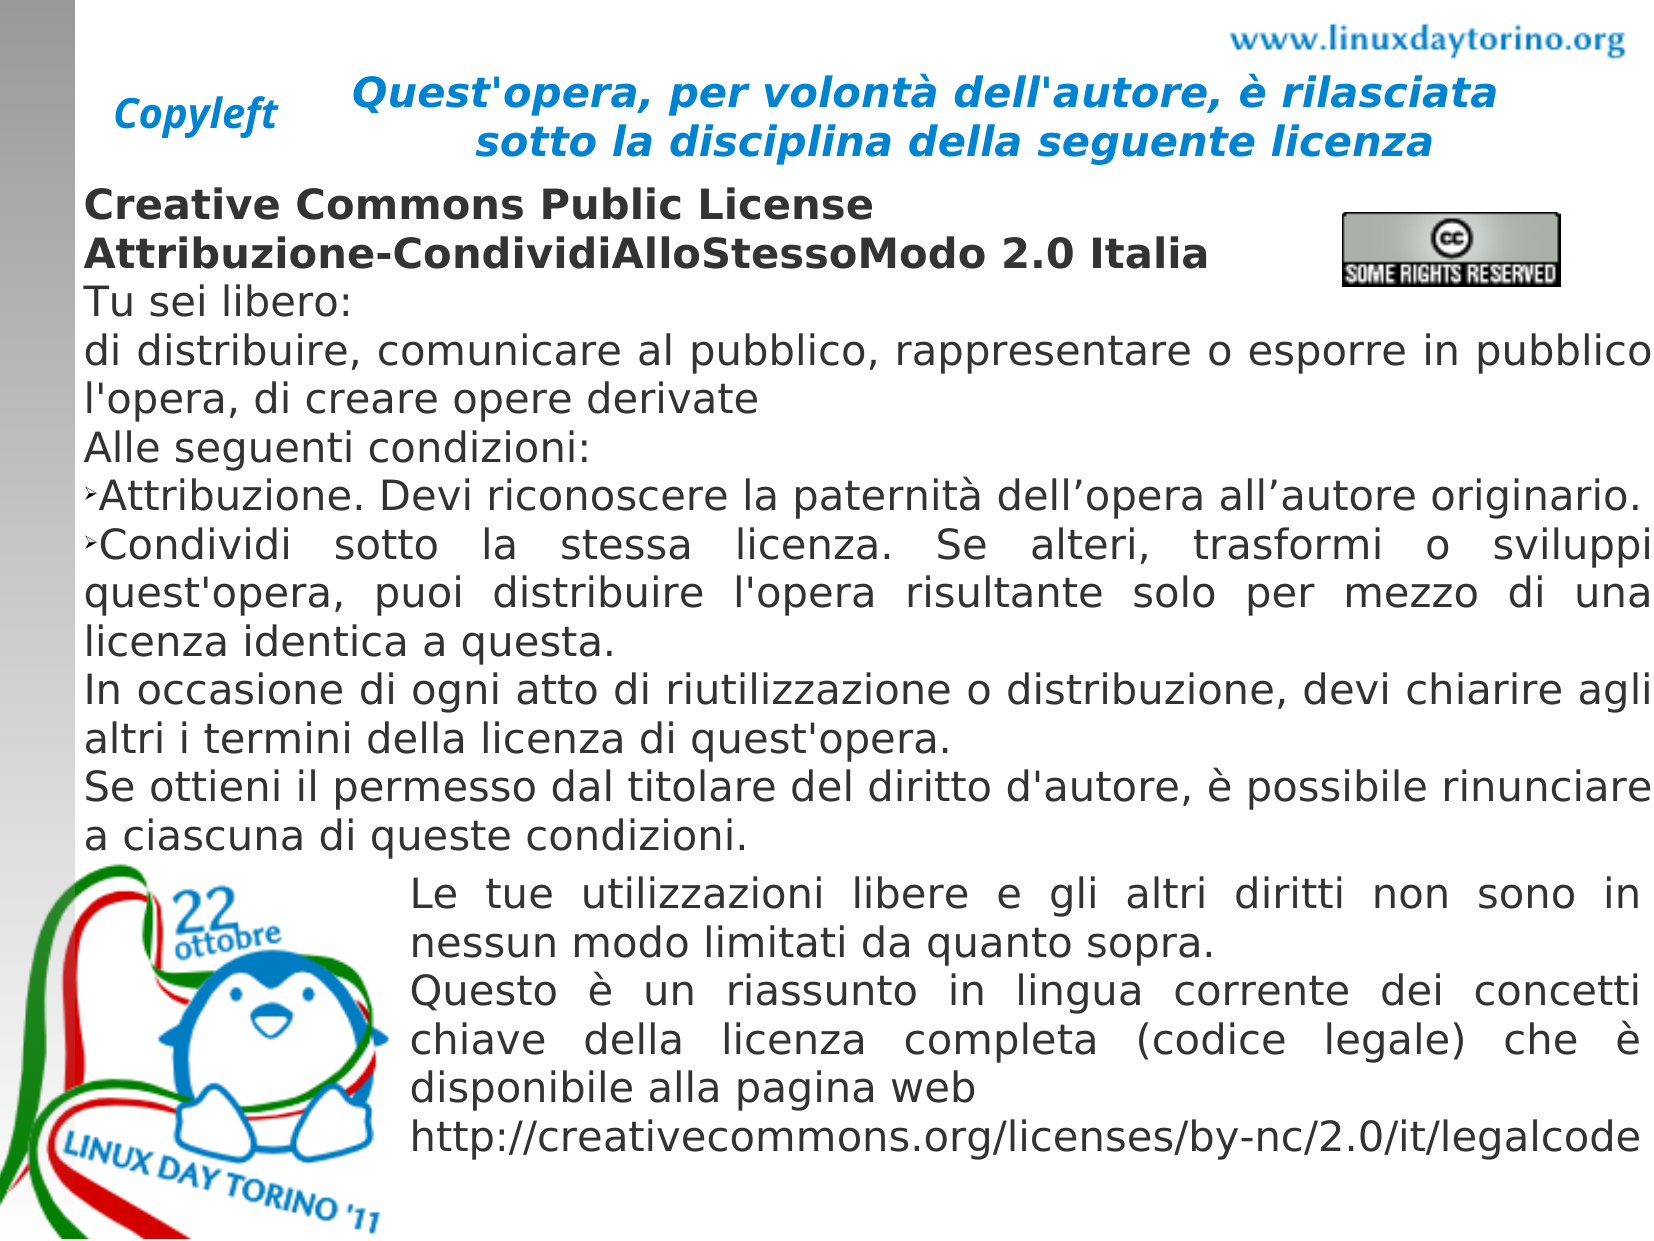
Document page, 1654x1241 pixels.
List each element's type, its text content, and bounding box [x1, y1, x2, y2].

picture [0, 0, 1654, 1241]
picture [1342, 212, 1561, 287]
text_box Creative Commons Public License Attribuzione-CondividiAlloStessoModo 2.0 Italia Tu sei libero: di distribuire, comunicare al pubblico, rappresentare o esporre in pubblico l'opera, di creare opere derivate Alle seguenti condizioni: Attribuzione. Devi riconoscere la paternità dell’opera all’autore originario. Condividi sotto la stessa licenza. Se alteri, trasformi o sviluppi quest'opera, puoi distribuire l'opera risultante solo per mezzo di una licenza identica a questa. In occasione di ogni atto di riutilizzazione o distribuzione, devi chiarire agli altri i termini della licenza di quest'opera. Se ottieni il permesso dal titolare del diritto d'autore, è possibile rinunciare a ciascuna di queste condizioni. [83, 181, 1654, 861]
text_box Le tue utilizzazioni libere e gli altri diritti non sono in nessun modo limitati da quanto sopra. Questo è un riassunto in lingua corrente dei concetti chiave della licenza completa (codice legale) che è disponibile alla pagina web http://creativecommons.org/licenses/by-nc/2.0/it/legalcode [409, 870, 1654, 1173]
title Quest'opera, per volontà dell'autore, è rilasciata sotto la disciplina della seguente licenza [288, 44, 1564, 190]
title Copyleft [103, 80, 288, 144]
